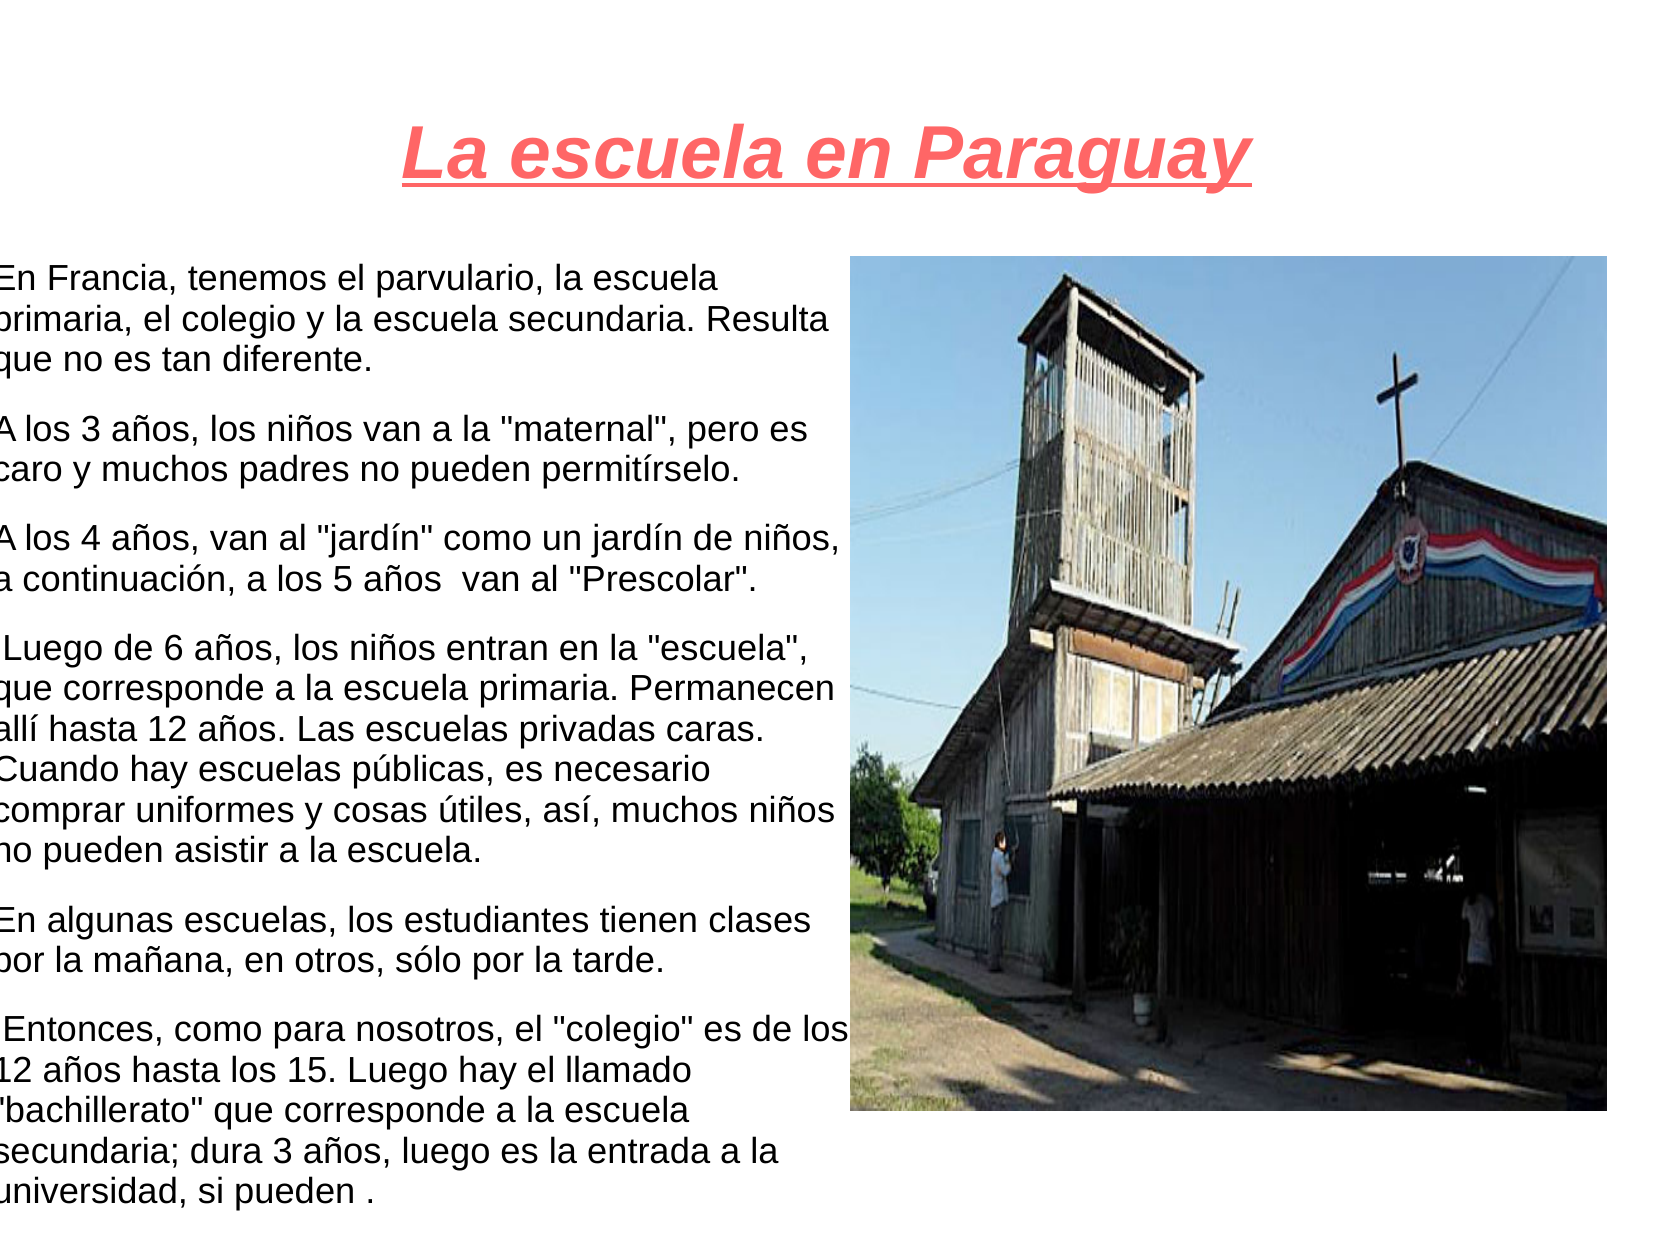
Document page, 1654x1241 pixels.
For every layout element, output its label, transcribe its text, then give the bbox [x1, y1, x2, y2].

picture [850, 256, 1607, 1111]
title La escuela en Paraguay [82, 49, 1571, 256]
list En Francia, tenemos el parvulario, la escuela primaria, el colegio y la escuela secundaria. Resulta que no es tan diferente. A los 3 años, los niños van a la "maternal", pero es caro y muchos padres no pueden permitírselo. A los 4 años, van al "jardín" como un jardín de niños, a continuación, a los 5 años van al "Prescolar". Luego de 6 años, los niños entran en la "escuela", que corresponde a la escuela primaria. Permanecen allí hasta 12 años. Las escuelas privadas caras. Cuando hay escuelas públicas, es necesario comprar uniformes y cosas útiles, así, muchos niños no pueden asistir a la escuela. En algunas escuelas, los estudiantes tienen clases por la mañana, en otros, sólo por la tarde. Entonces, como para nosotros, el "colegio" es de los 12 años hasta los 15. Luego hay el llamado "bachillerato" que corresponde a la escuela secundaria; dura 3 años, luego es la entrada a la universidad, si pueden . [0, 188, 851, 1241]
